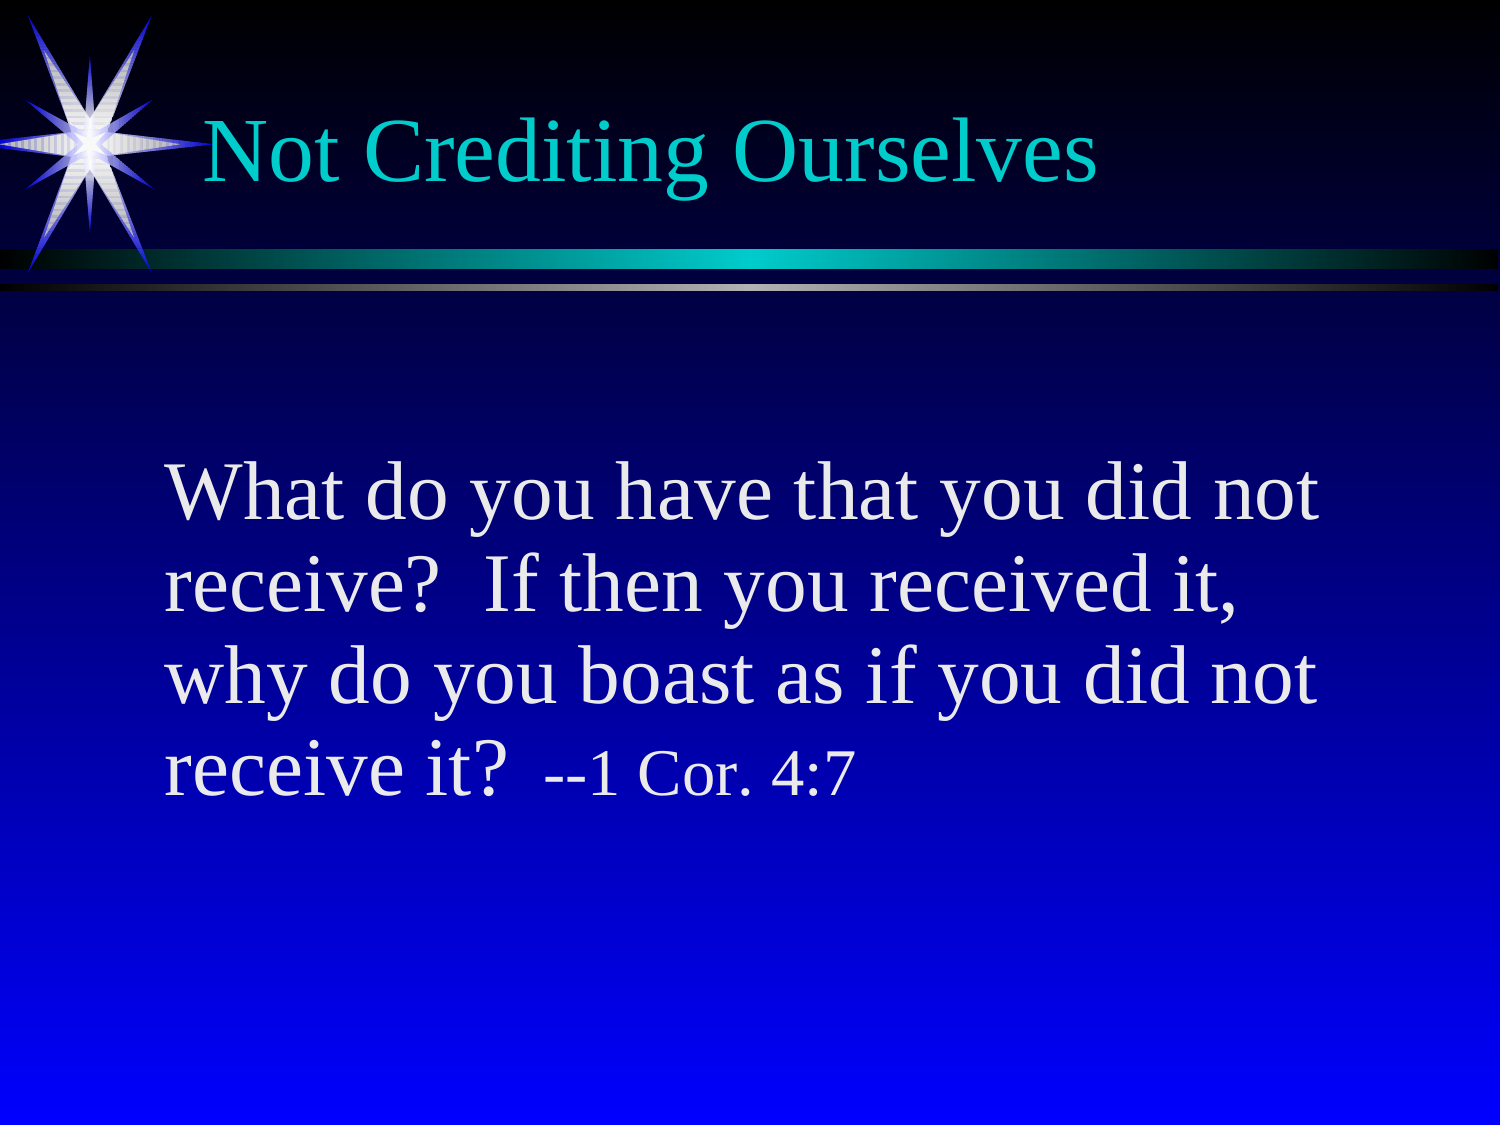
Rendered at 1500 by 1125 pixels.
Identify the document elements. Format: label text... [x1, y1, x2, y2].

text_box What do you have that you did not receive? If then you received it, why do you boast as if you did not receive it? --1 Cor. 4:7 [150, 437, 1388, 822]
title Not Crediting Ourselves [187, 48, 1463, 252]
